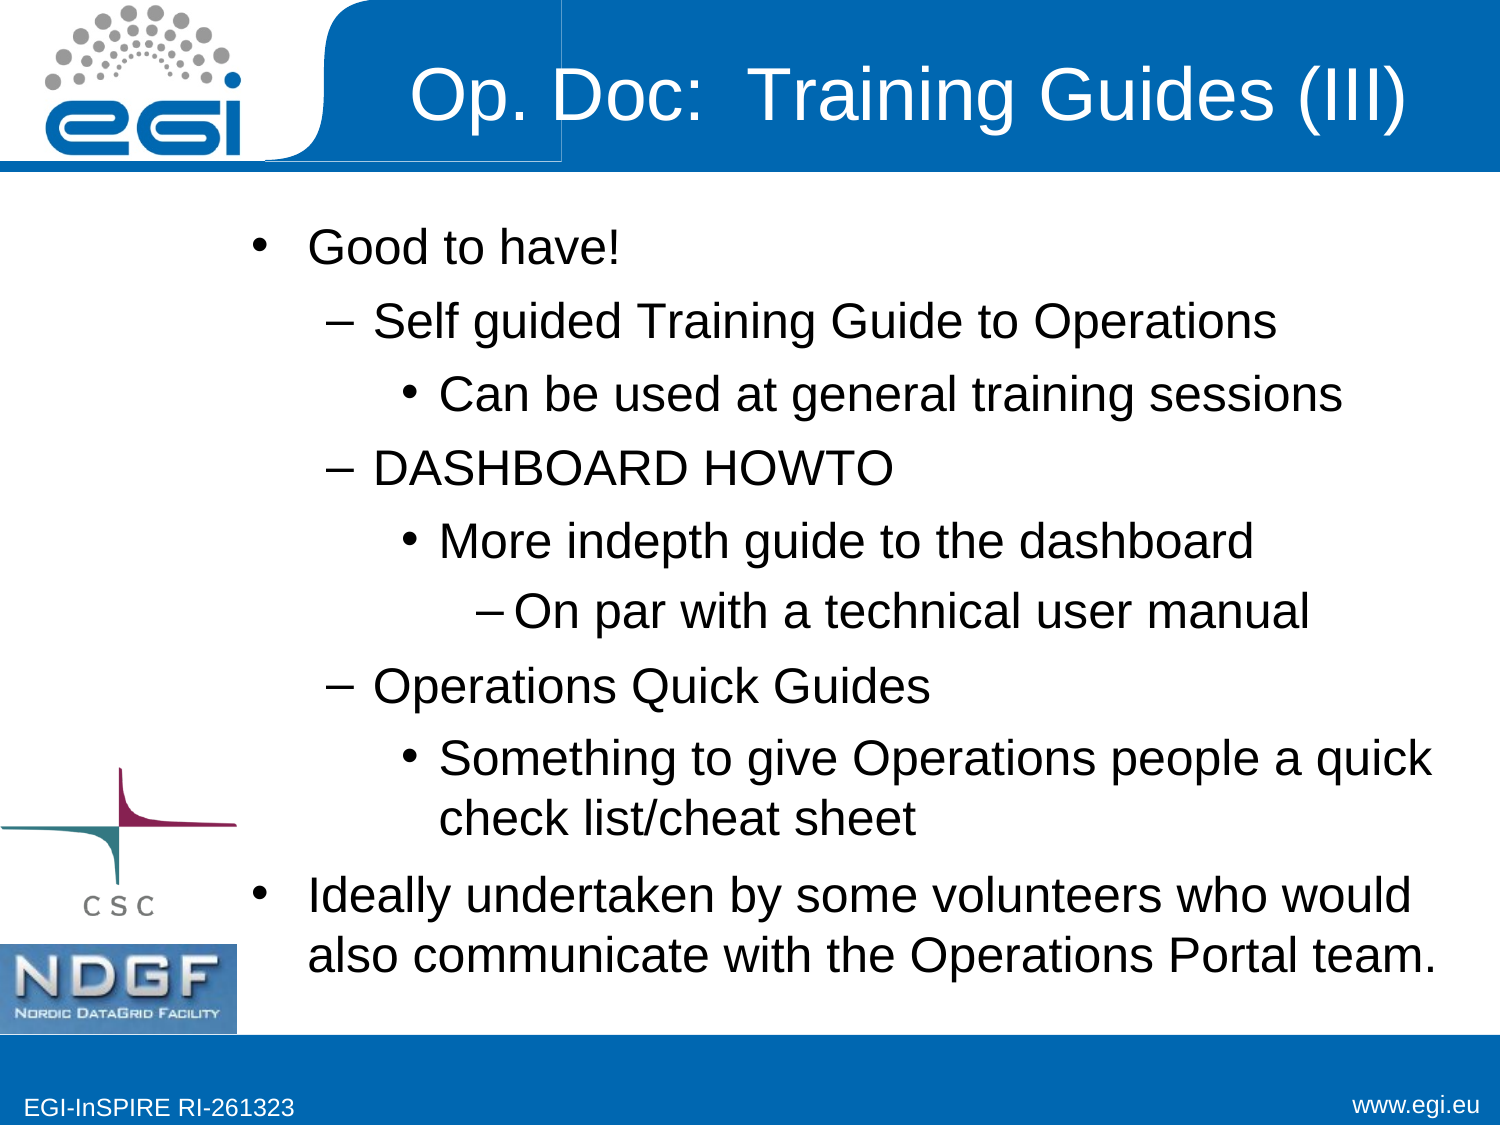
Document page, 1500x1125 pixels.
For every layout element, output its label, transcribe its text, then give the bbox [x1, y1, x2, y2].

title Op. Doc: Training Guides (III) [348, 0, 1471, 206]
picture [0, 767, 236, 916]
picture [0, 0, 265, 161]
picture [0, 944, 237, 1034]
list Good to have! Self guided Training Guide to Operations Can be used at general training sessions DASHBOARD HOWTO More indepth guide to the dashboard On par with a technical user manual Operations Quick Guides Something to give Operations people a quick check list/cheat sheet Ideally undertaken by some volunteers who would also communicate with the Operations Portal team. [236, 206, 1500, 1027]
